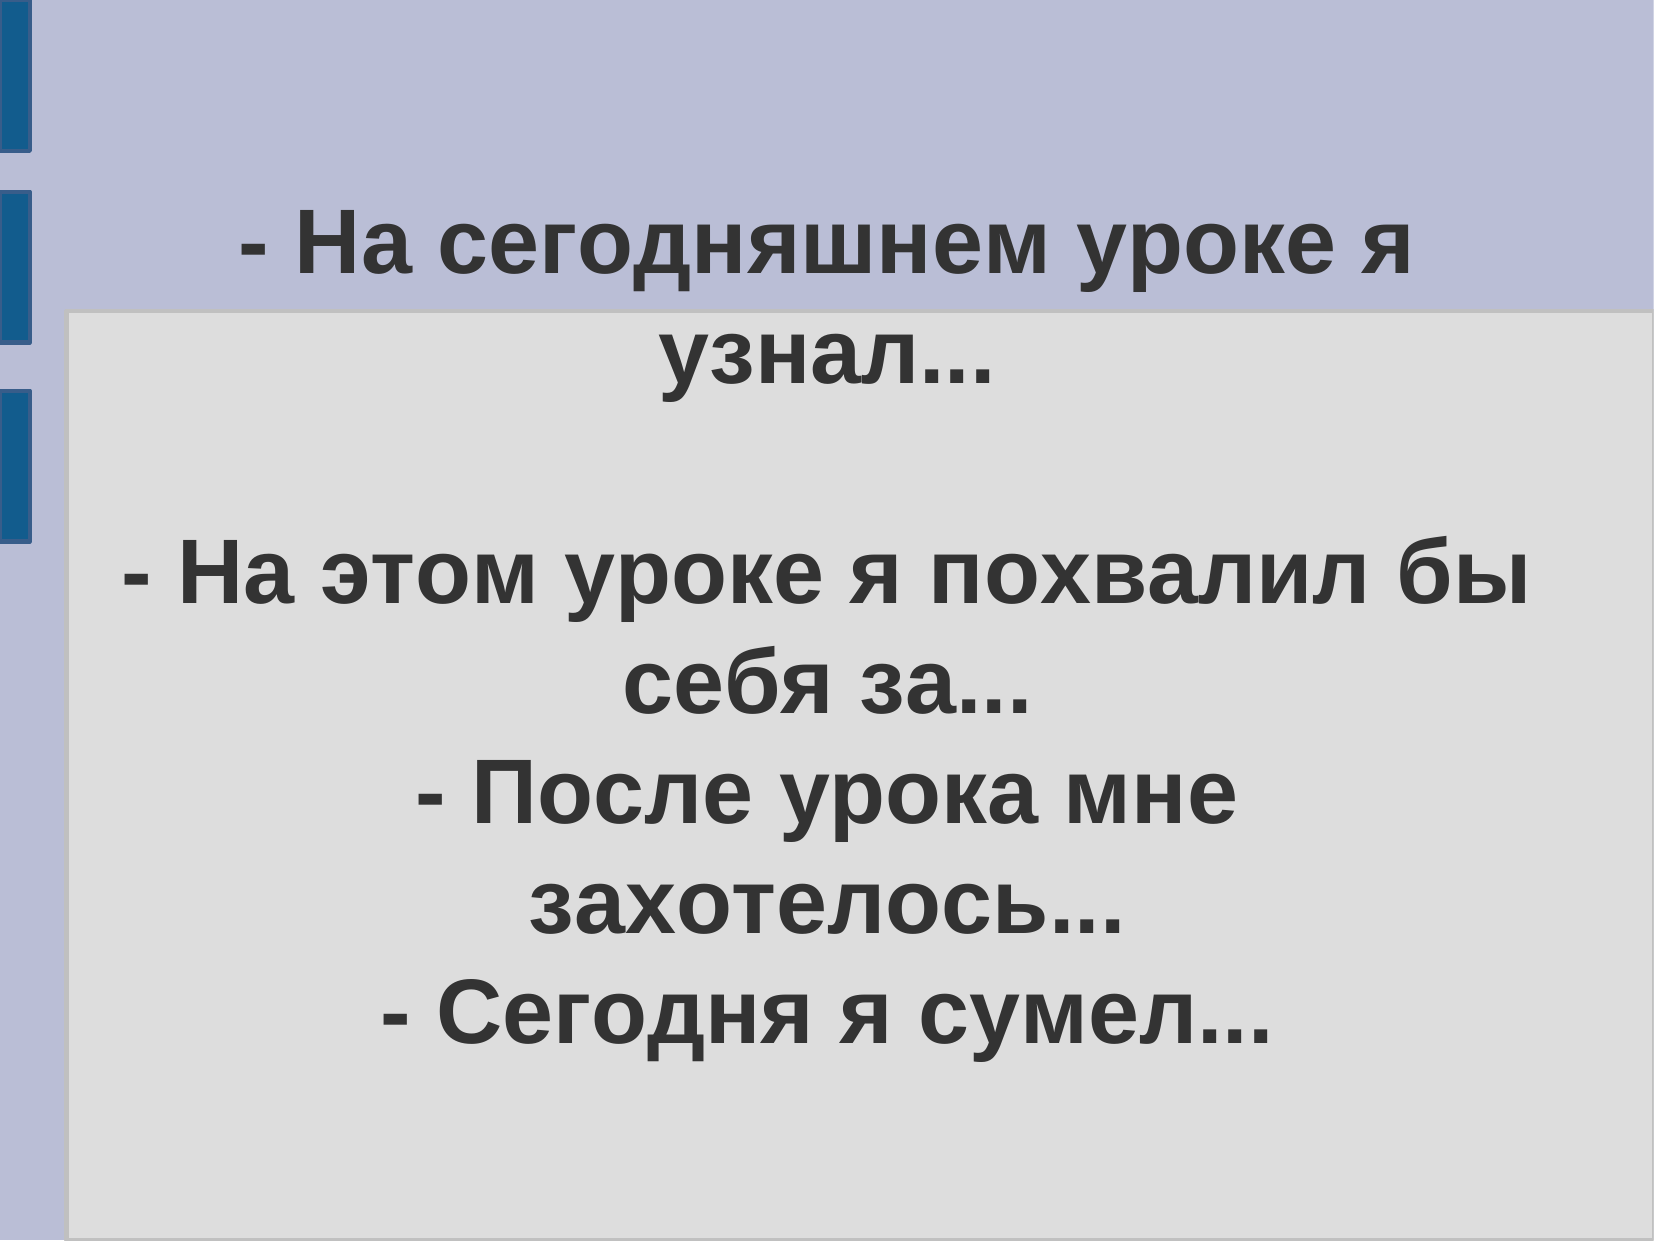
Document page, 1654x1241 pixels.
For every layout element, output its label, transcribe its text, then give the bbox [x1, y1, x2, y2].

title - На сегодняшнем уроке я узнал... - На этом уроке я похвалил бы себя за... - После урока мне захотелось... - Сегодня я сумел... [121, 92, 1534, 1152]
